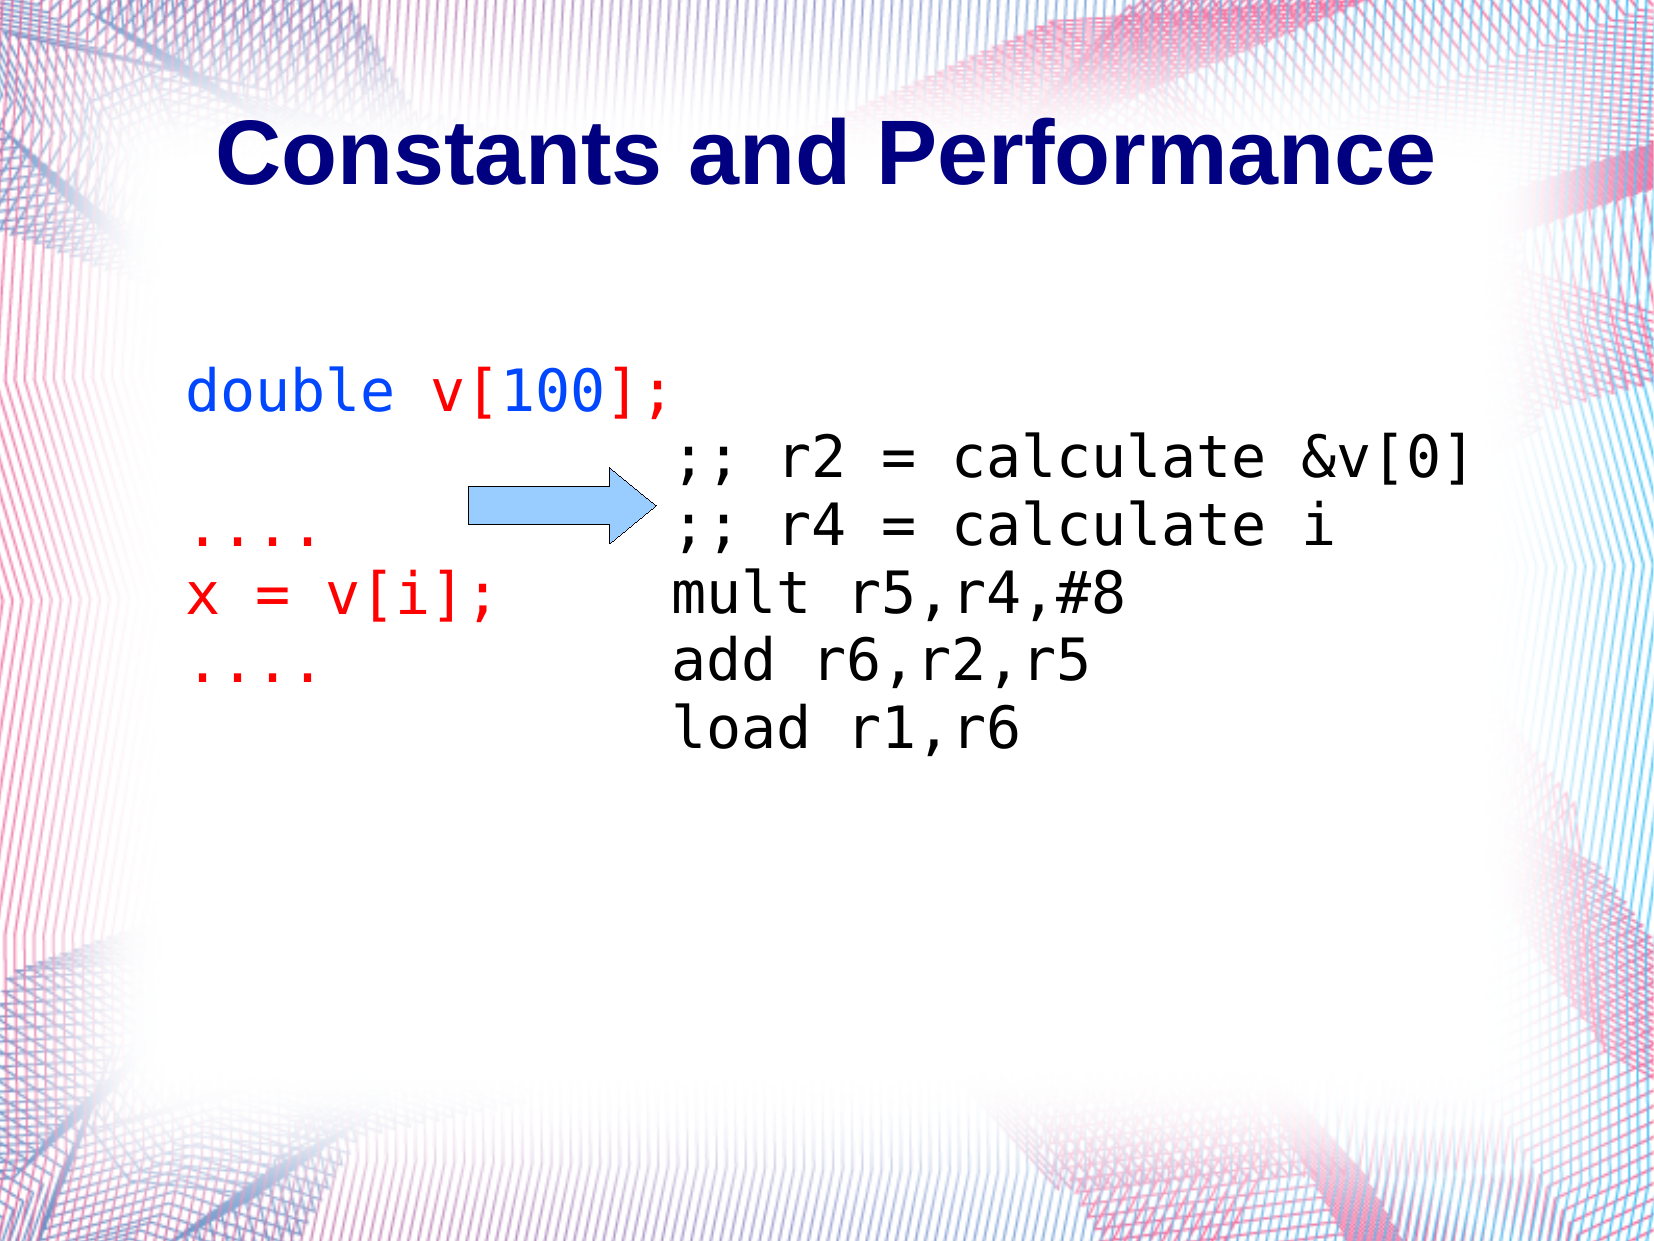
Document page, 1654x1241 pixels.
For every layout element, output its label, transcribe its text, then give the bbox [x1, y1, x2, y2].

text_box ;; r2 = calculate &v[0] ;; r4 = calculate i mult r5,r4,#8 add r6,r2,r5 load r1,r6 [656, 348, 1654, 770]
picture [0, 0, 1654, 1241]
title Constants and Performance [82, 56, 1571, 250]
text_box double v[100]; .... x = v[i]; .... [170, 350, 656, 704]
text_box [468, 467, 657, 544]
